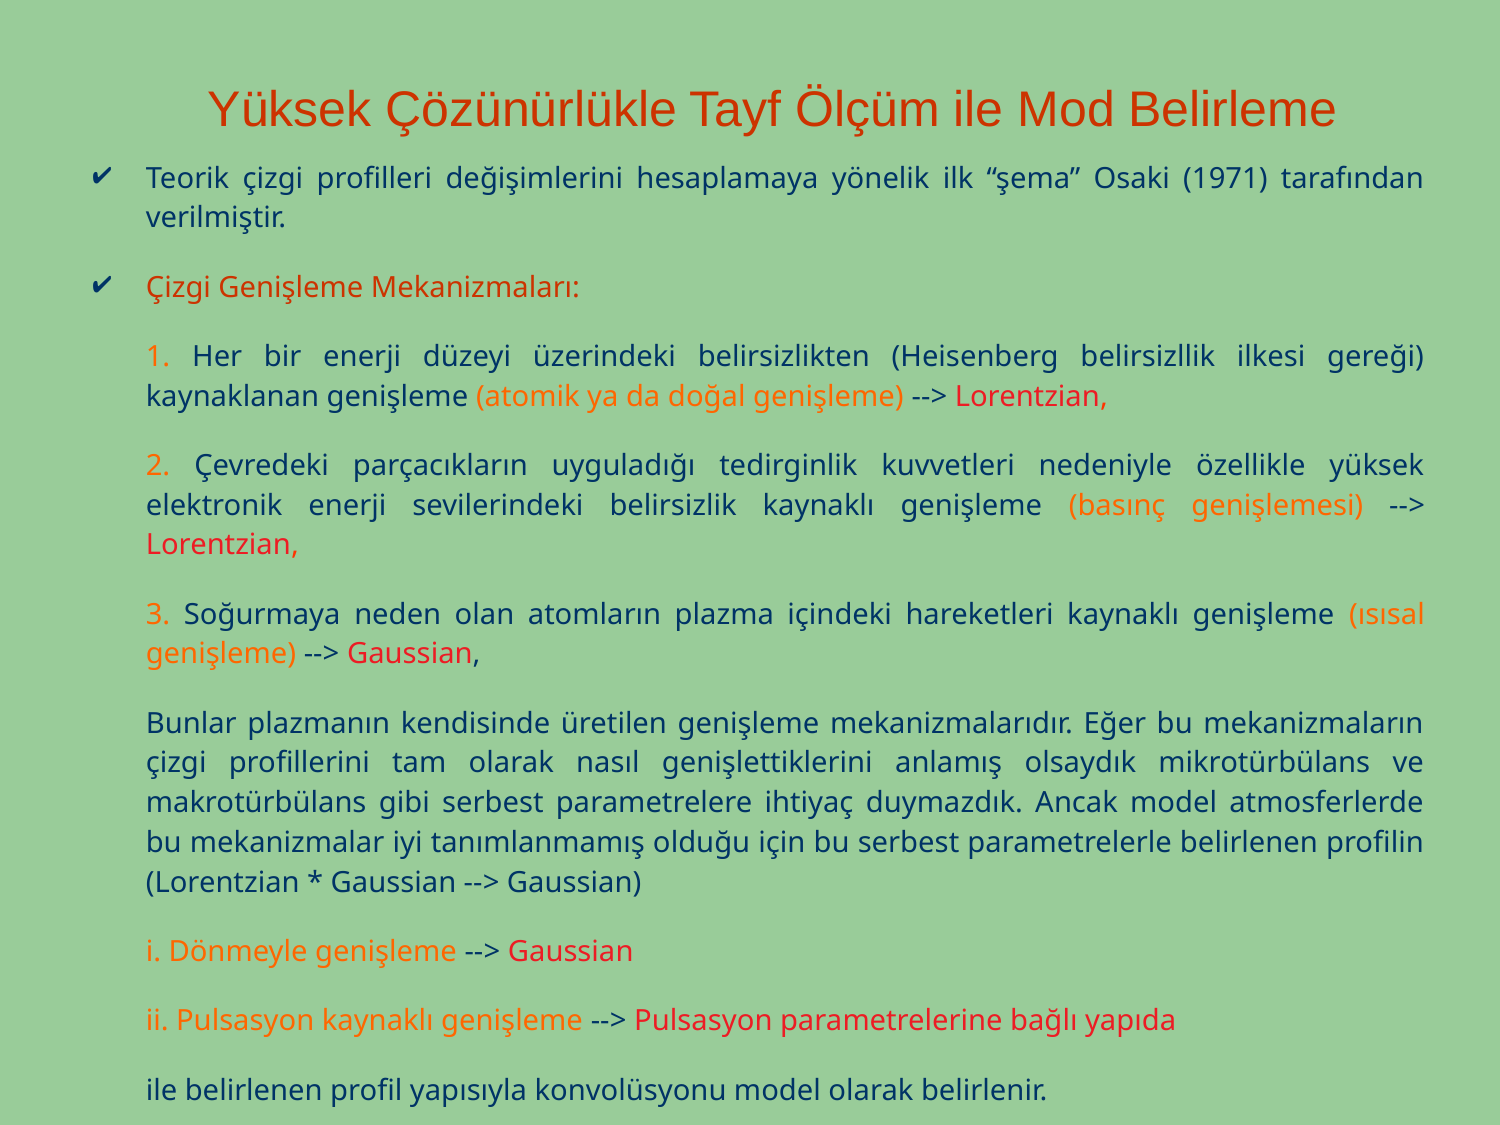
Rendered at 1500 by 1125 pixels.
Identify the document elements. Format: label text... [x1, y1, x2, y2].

list Teorik çizgi profilleri değişimlerini hesaplamaya yönelik ilk “şema” Osaki (1971) tarafından verilmiştir. Çizgi Genişleme Mekanizmaları: 1. Her bir enerji düzeyi üzerindeki belirsizlikten (Heisenberg belirsizllik ilkesi gereği) kaynaklanan genişleme (atomik ya da doğal genişleme) --> Lorentzian, 2. Çevredeki parçacıkların uyguladığı tedirginlik kuvvetleri nedeniyle özellikle yüksek elektronik enerji sevilerindeki belirsizlik kaynaklı genişleme (basınç genişlemesi) --> Lorentzian, 3. Soğurmaya neden olan atomların plazma içindeki hareketleri kaynaklı genişleme (ısısal genişleme) --> Gaussian, Bunlar plazmanın kendisinde üretilen genişleme mekanizmalarıdır. Eğer bu mekanizmaların çizgi profillerini tam olarak nasıl genişlettiklerini anlamış olsaydık mikrotürbülans ve makrotürbülans gibi serbest parametrelere ihtiyaç duymazdık. Ancak model atmosferlerde bu mekanizmalar iyi tanımlanmamış olduğu için bu serbest parametrelerle belirlenen profilin (Lorentzian * Gaussian --> Gaussian) i. Dönmeyle genişleme --> Gaussian ii. Pulsasyon kaynaklı genişleme --> Pulsasyon parametrelerine bağlı yapıda ile belirlenen profil yapısıyla konvolüsyonu model olarak belirlenir. mikro(makro)türbülans * dönme * zonklama [75, 156, 1425, 1103]
title Yüksek Çözünürlükle Tayf Ölçüm ile Mod Belirleme [135, 22, 1410, 156]
